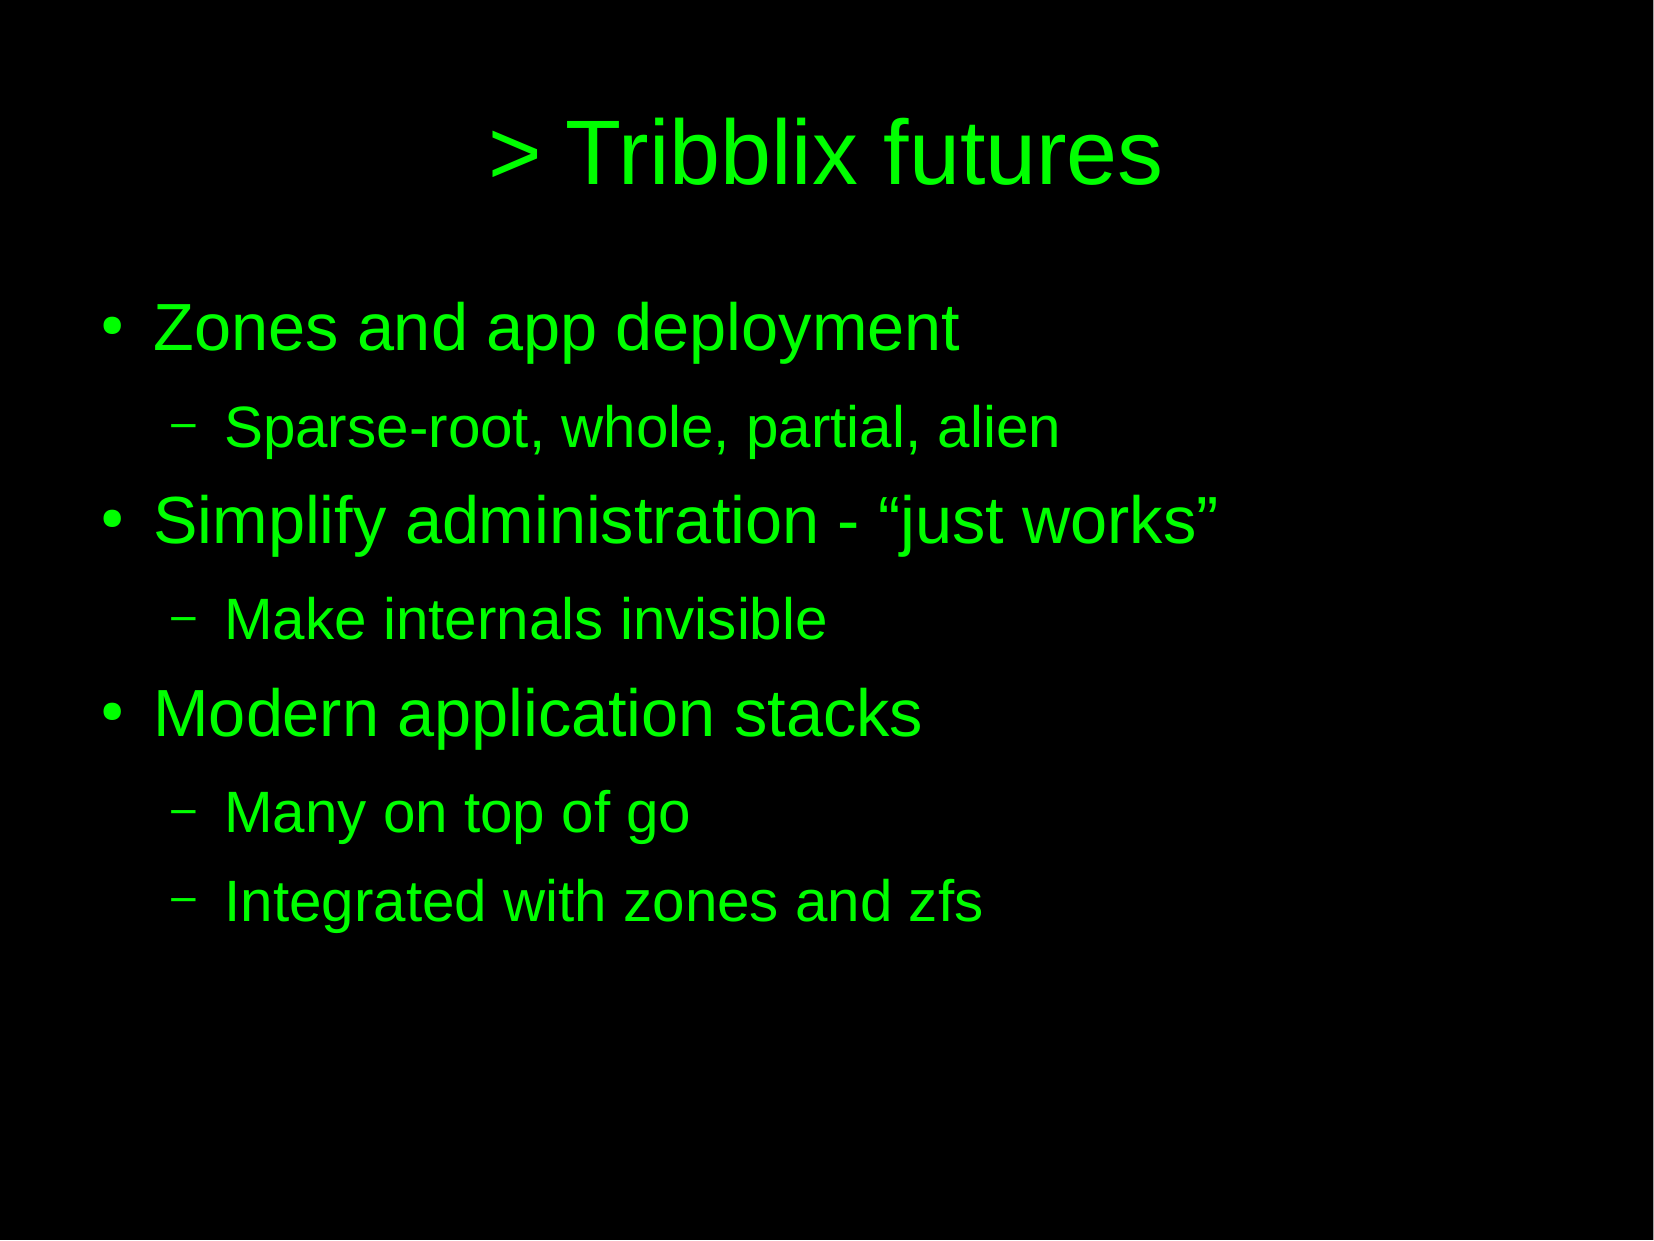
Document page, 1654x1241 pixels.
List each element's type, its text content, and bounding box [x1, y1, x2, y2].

list Zones and app deployment Sparse-root, whole, partial, alien Simplify administration - “just works” Make internals invisible Modern application stacks Many on top of go Integrated with zones and zfs [82, 290, 1571, 1010]
title > Tribblix futures [82, 49, 1571, 257]
